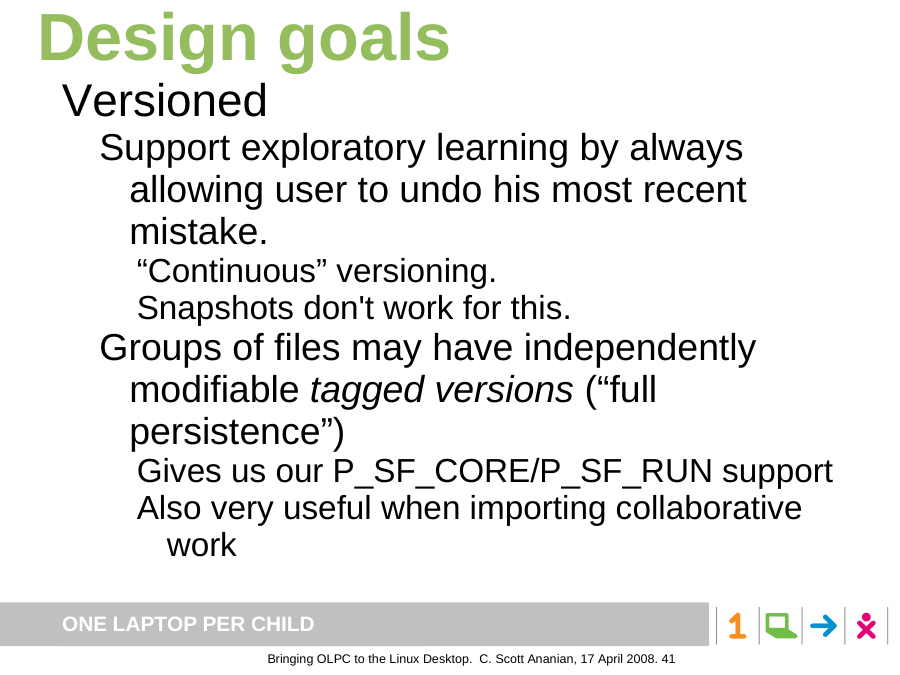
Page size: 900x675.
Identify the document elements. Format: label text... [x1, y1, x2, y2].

picture [844, 598, 897, 654]
title Design goals [37, 0, 856, 225]
list Versioned Support exploratory learning by always allowing user to undo his most recent mistake. “Continuous” versioning. Snapshots don't work for this. Groups of files may have independently modifiable tagged versions (“full persistence”) Gives us our P_SF_CORE/P_SF_RUN support Also very useful when importing collaborative work [61, 75, 844, 675]
